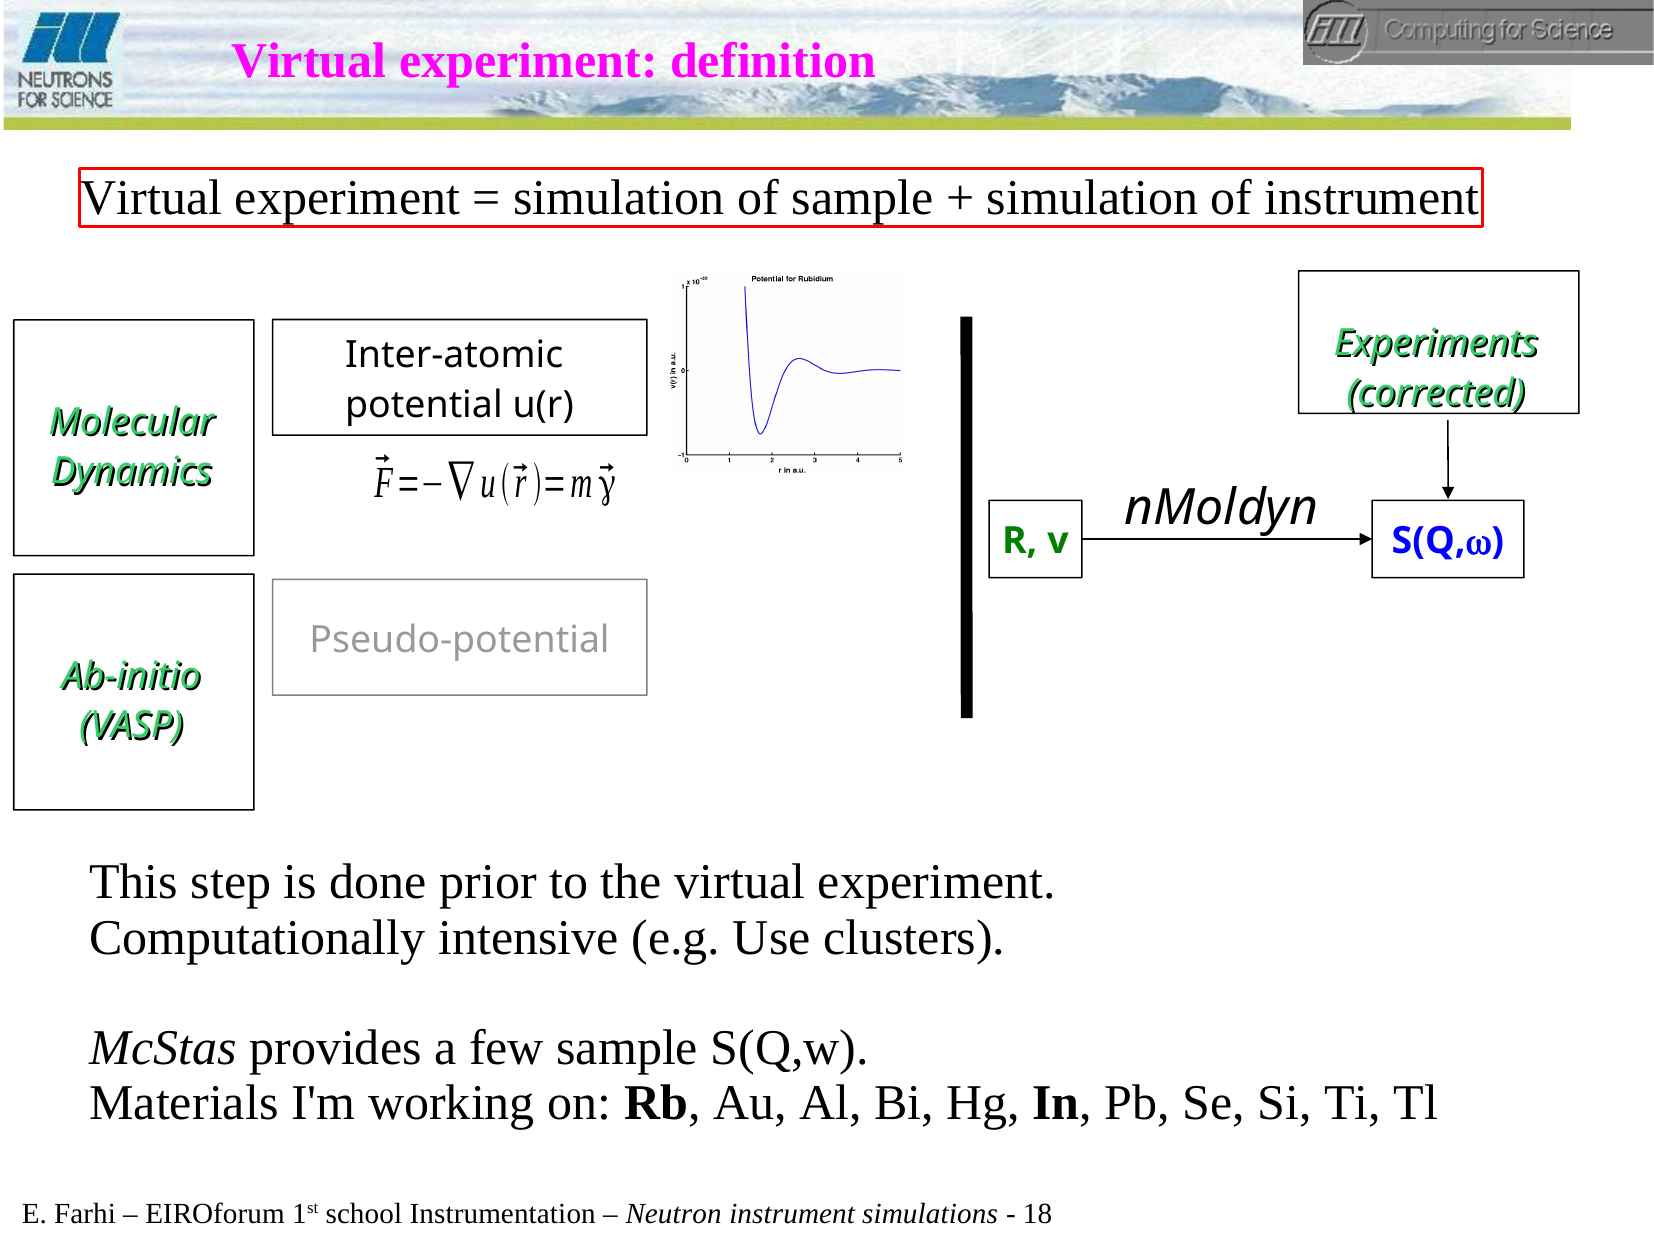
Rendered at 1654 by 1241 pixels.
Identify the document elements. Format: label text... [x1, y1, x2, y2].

text_box Experiments (corrected) [1315, 315, 1557, 412]
text_box R, v [989, 500, 1082, 578]
text_box Virtual experiment: definition [231, 32, 877, 88]
picture [667, 272, 904, 475]
text_box nMoldyn [1124, 471, 1319, 539]
chart [364, 452, 629, 513]
text_box Pseudo-potential [272, 579, 647, 696]
text_box This step is done prior to the virtual experiment. Computationally intensive (e.g. Use clusters). McStas provides a few sample S(Q,w). Materials I'm working on: Rb, Au, Al, Bi, Hg, In, Pb, Se, Si, Ti, Tl [89, 854, 1439, 1131]
picture [3, 0, 1654, 130]
text_box Ab-initio (VASP) [28, 648, 235, 748]
text_box Molecular Dynamics [28, 394, 235, 494]
text_box Virtual experiment = simulation of sample + simulation of instrument [79, 168, 1483, 227]
text_box S(Q,w) [1372, 500, 1524, 578]
text_box Inter-atomic potential u(r) [272, 319, 647, 436]
